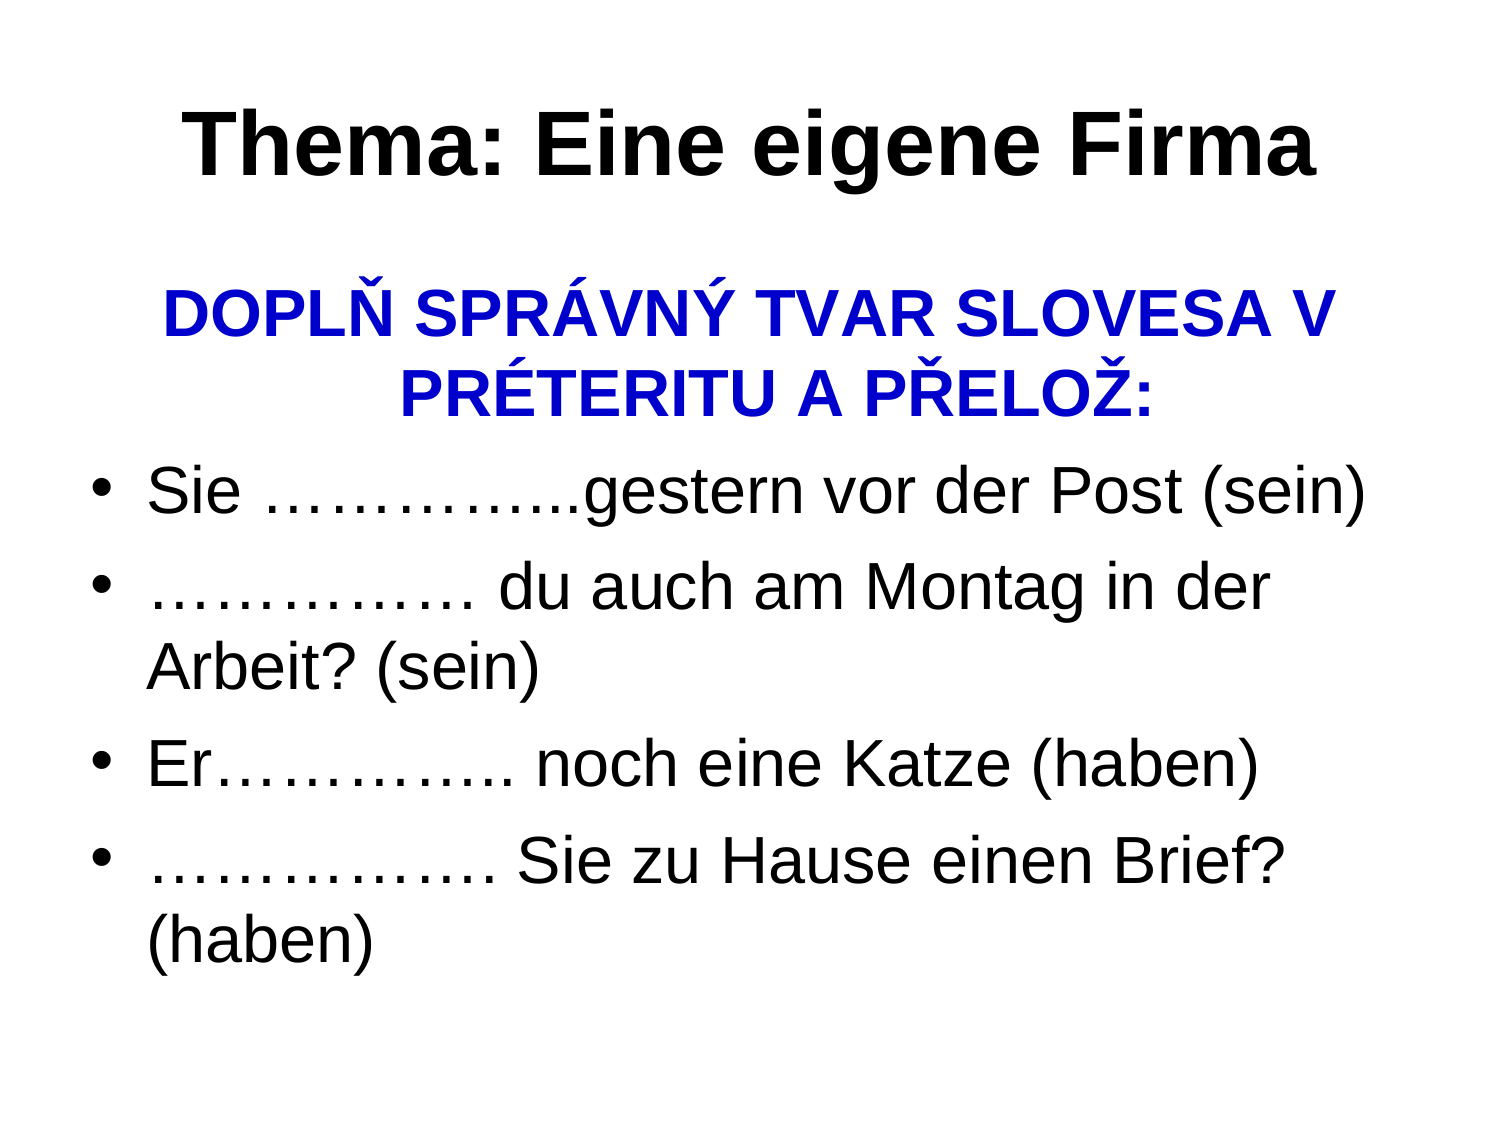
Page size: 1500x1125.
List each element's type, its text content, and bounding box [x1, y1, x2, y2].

title Thema: Eine eigene Firma [75, 45, 1426, 233]
list DOPLŇ SPRÁVNÝ TVAR SLOVESA V PRÉTERITU A PŘELOŽ: Sie …………...gestern vor der Post (sein) …………… du auch am Montag in der Arbeit? (sein) Er………….. noch eine Katze (haben) ……………. Sie zu Hause einen Brief? (haben) [75, 262, 1426, 1081]
